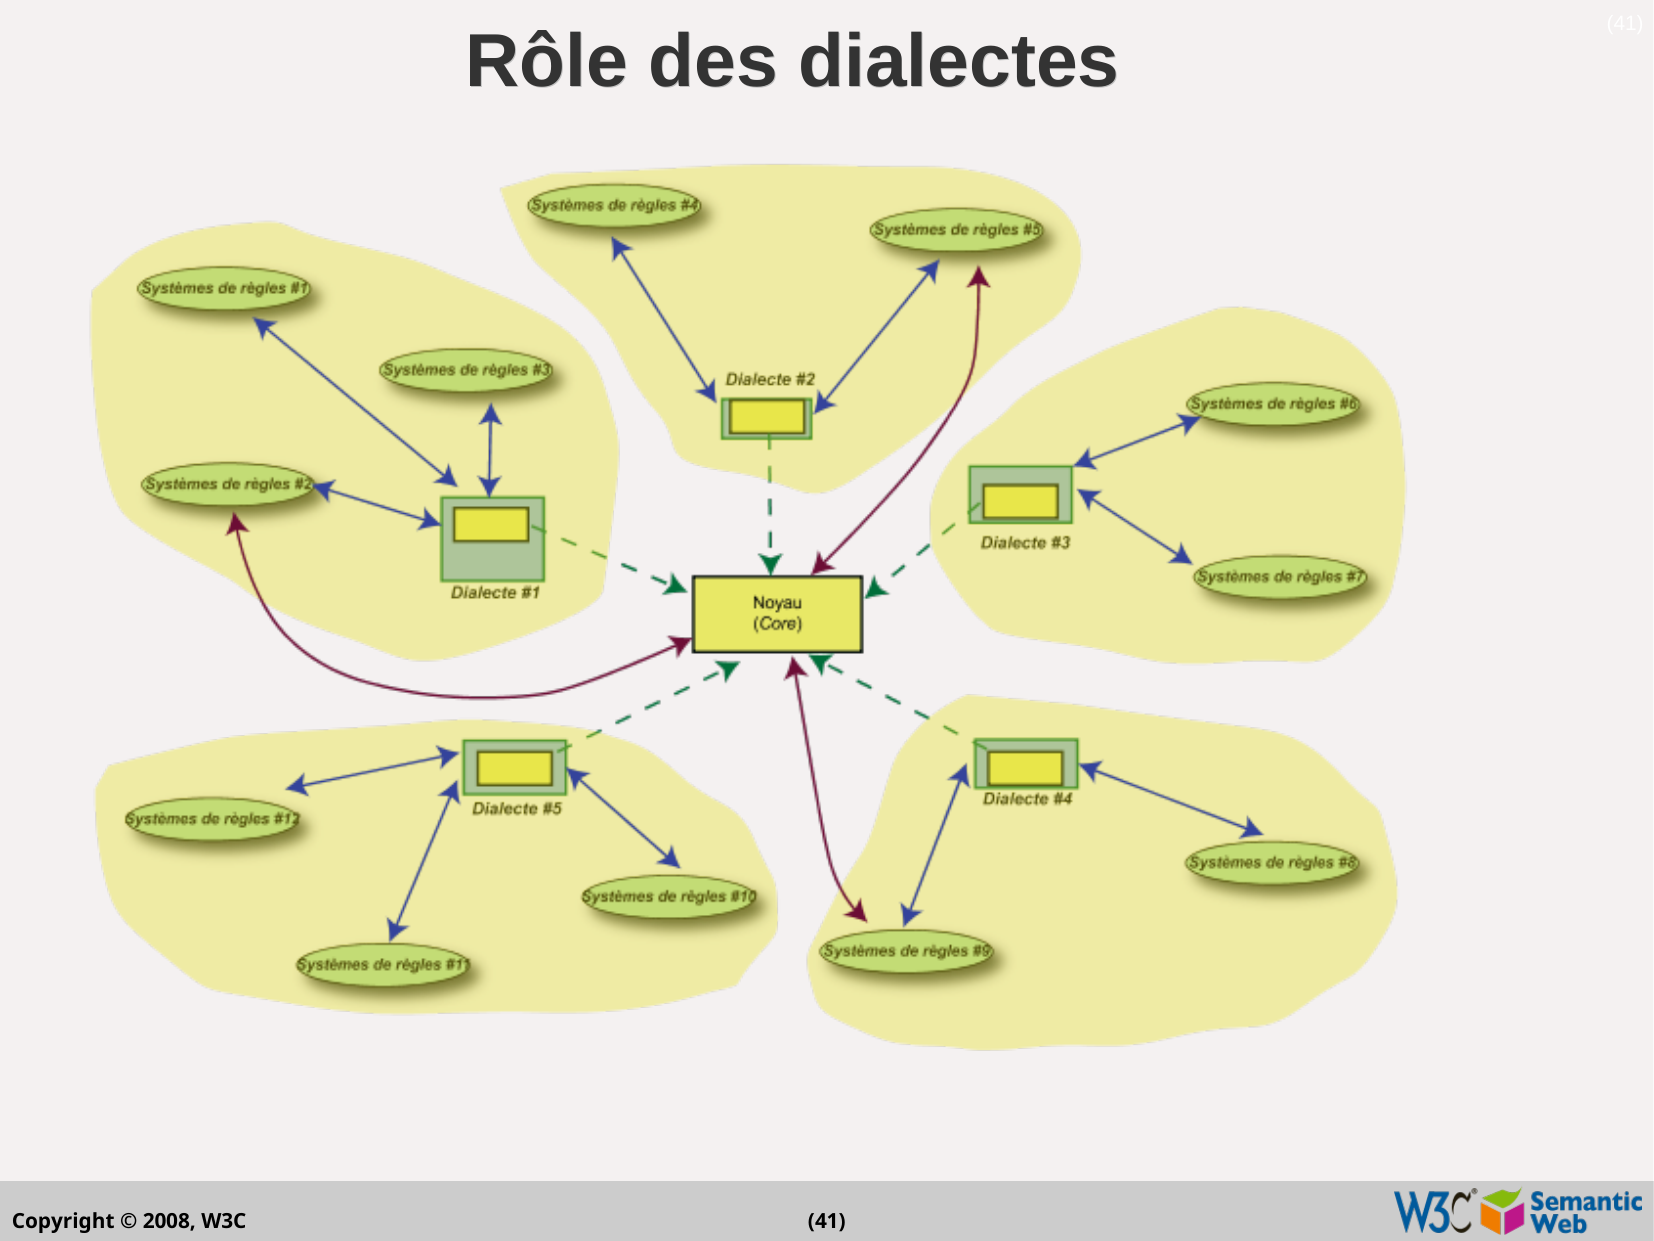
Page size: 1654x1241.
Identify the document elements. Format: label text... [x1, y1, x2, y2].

picture [63, 155, 1626, 1094]
title Rôle des dialectes [93, 0, 1493, 119]
picture [1394, 1185, 1642, 1235]
